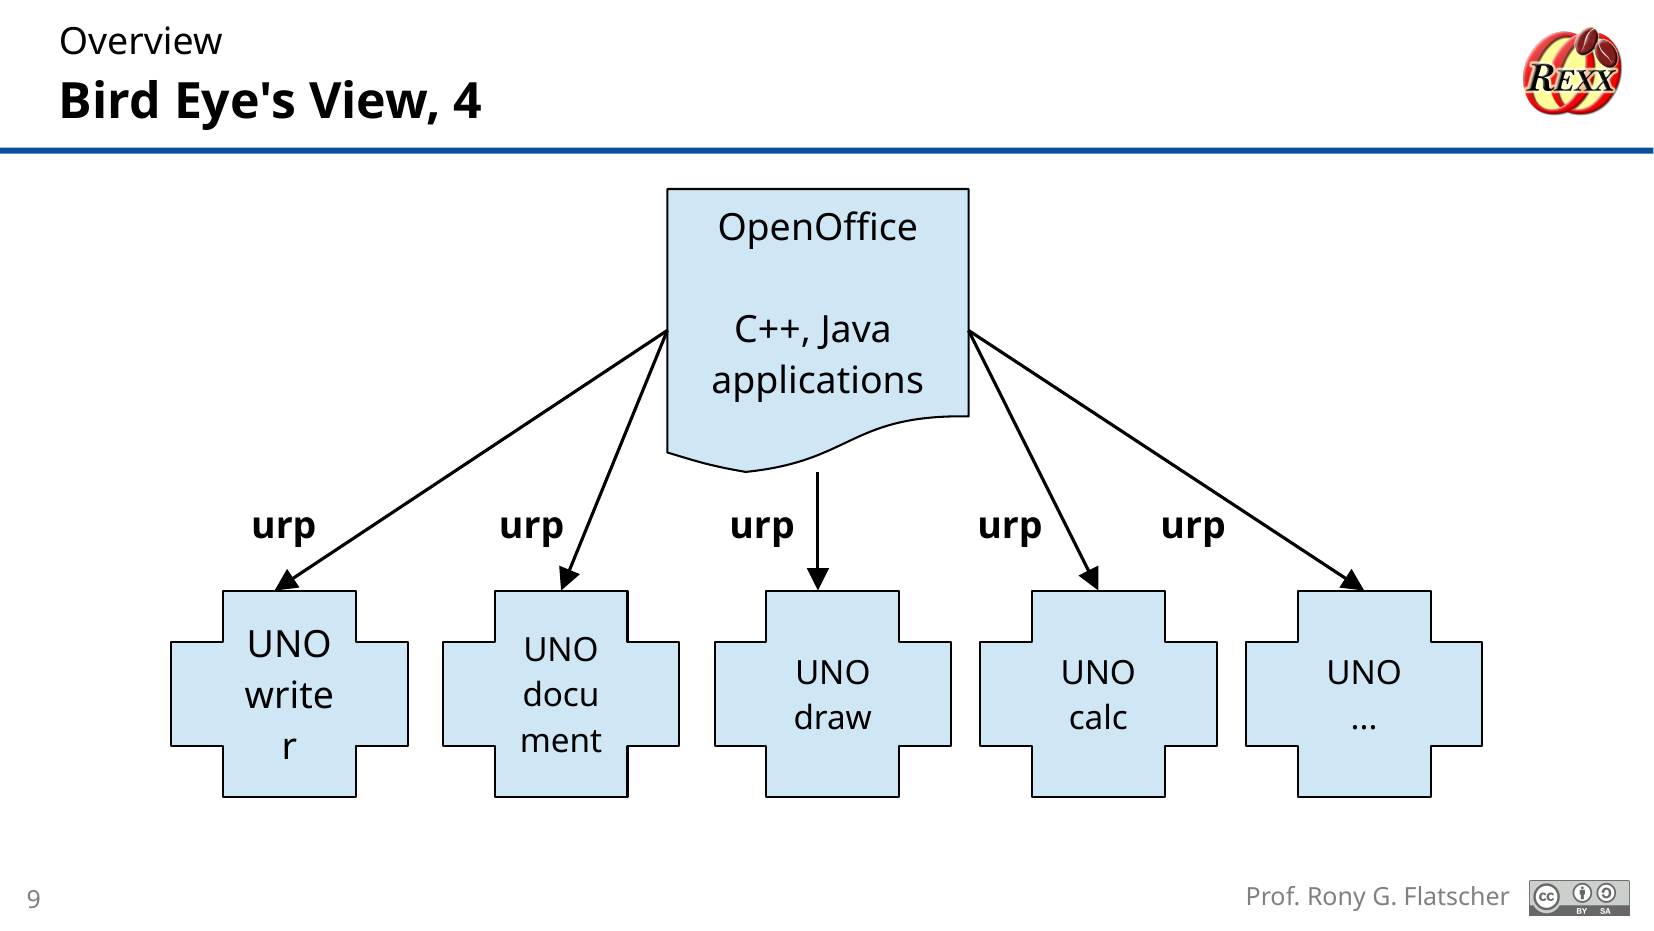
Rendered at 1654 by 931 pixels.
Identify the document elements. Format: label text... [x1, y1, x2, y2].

text_box urp [962, 491, 1081, 556]
text_box urp [484, 491, 603, 556]
title Overview Bird Eye's View, 4 [0, 0, 1625, 148]
text_box urp [236, 491, 355, 556]
text_box UNO draw [714, 590, 951, 798]
text_box urp [714, 491, 833, 556]
text_box UNO document [442, 590, 680, 798]
text_box UNO ... [1246, 590, 1483, 798]
text_box urp [1145, 491, 1264, 556]
text_box OpenOffice C++, Java applications [667, 188, 969, 472]
text_box UNO calc [980, 590, 1217, 798]
text_box UNO writer [171, 590, 408, 798]
